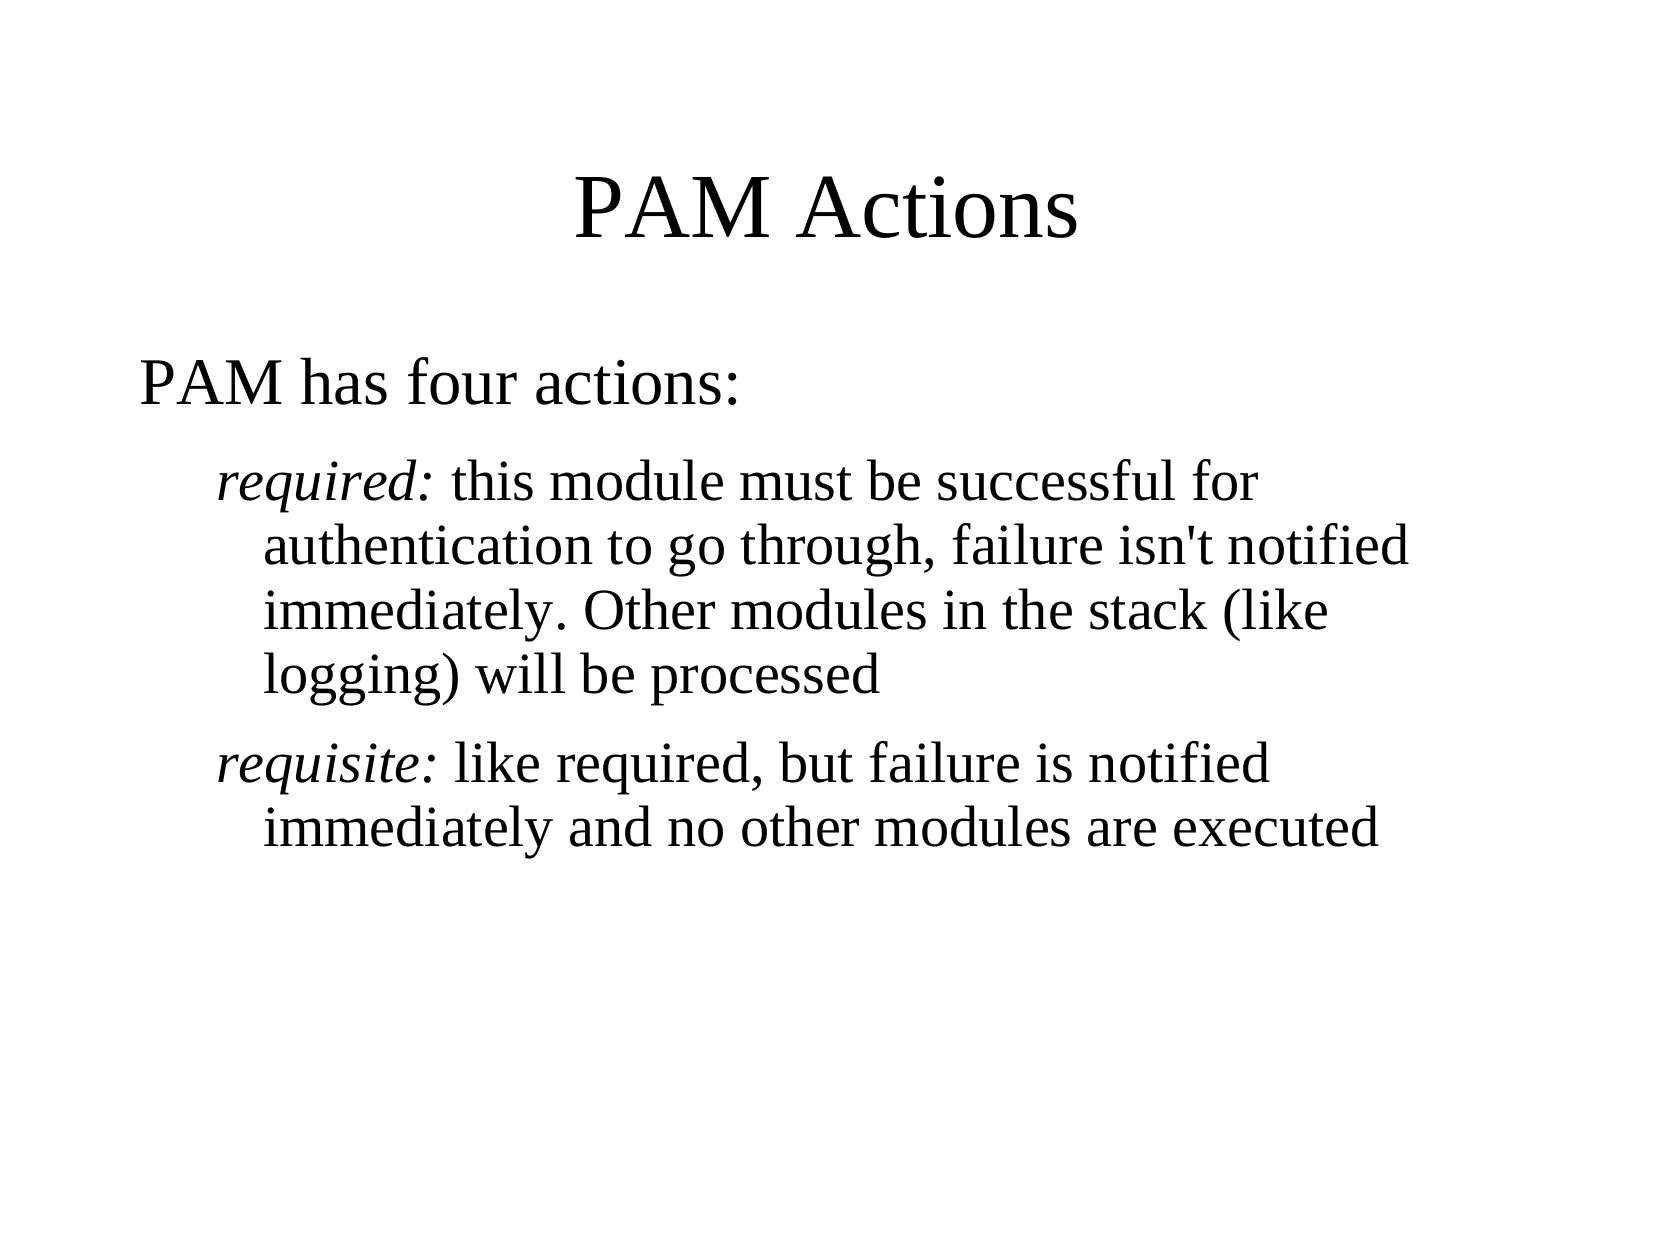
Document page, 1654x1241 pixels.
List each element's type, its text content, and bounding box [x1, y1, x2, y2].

title PAM Actions [121, 102, 1534, 311]
list PAM has four actions: required: this module must be successful for authentication to go through, failure isn't notified immediately. Other modules in the stack (like logging) will be processed requisite: like required, but failure is notified immediately and no other modules are executed [121, 344, 1534, 1127]
